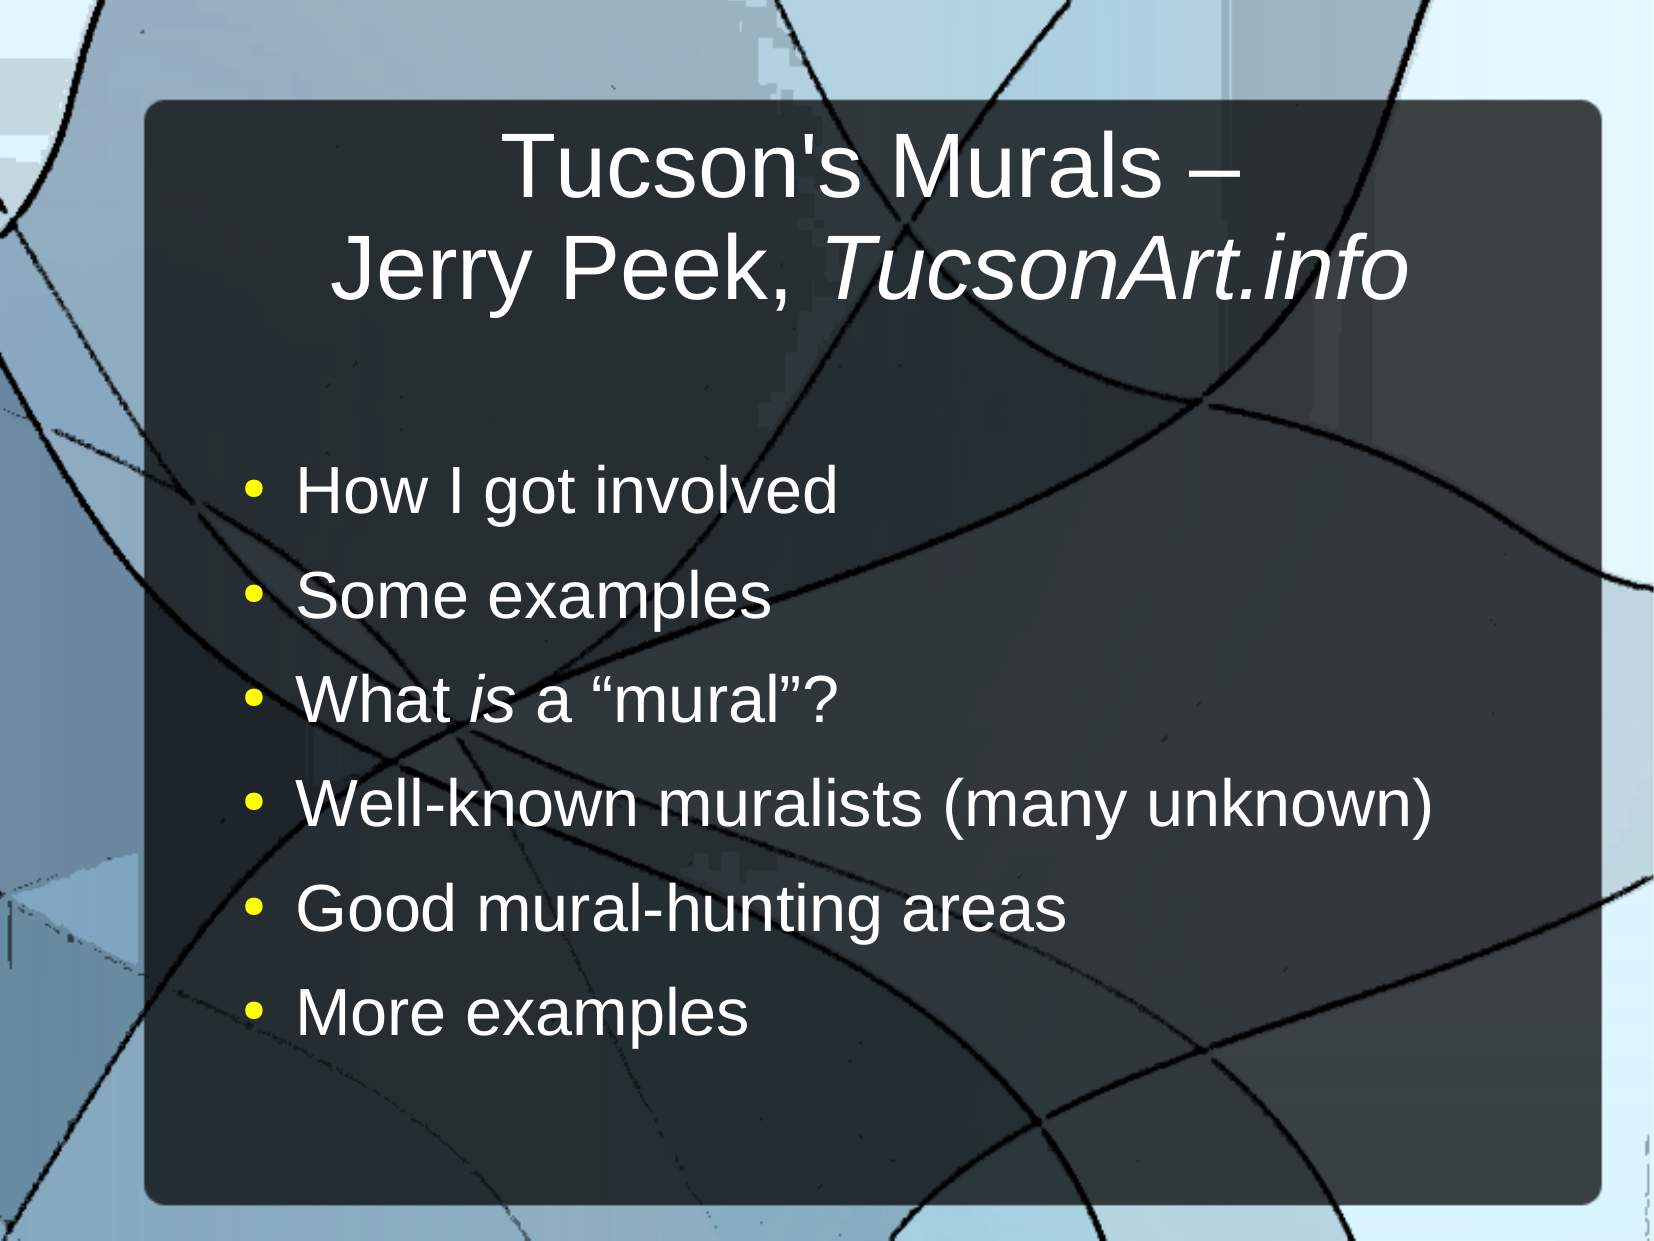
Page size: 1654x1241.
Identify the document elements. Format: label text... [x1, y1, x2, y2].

list How I got involved Some examples What is a “mural”? Well-known muralists (many unknown) Good mural-hunting areas More examples [206, 349, 1571, 1050]
title Tucson's Murals – Jerry Peek, TucsonArt.info [159, 114, 1583, 320]
picture [0, 0, 1654, 1241]
